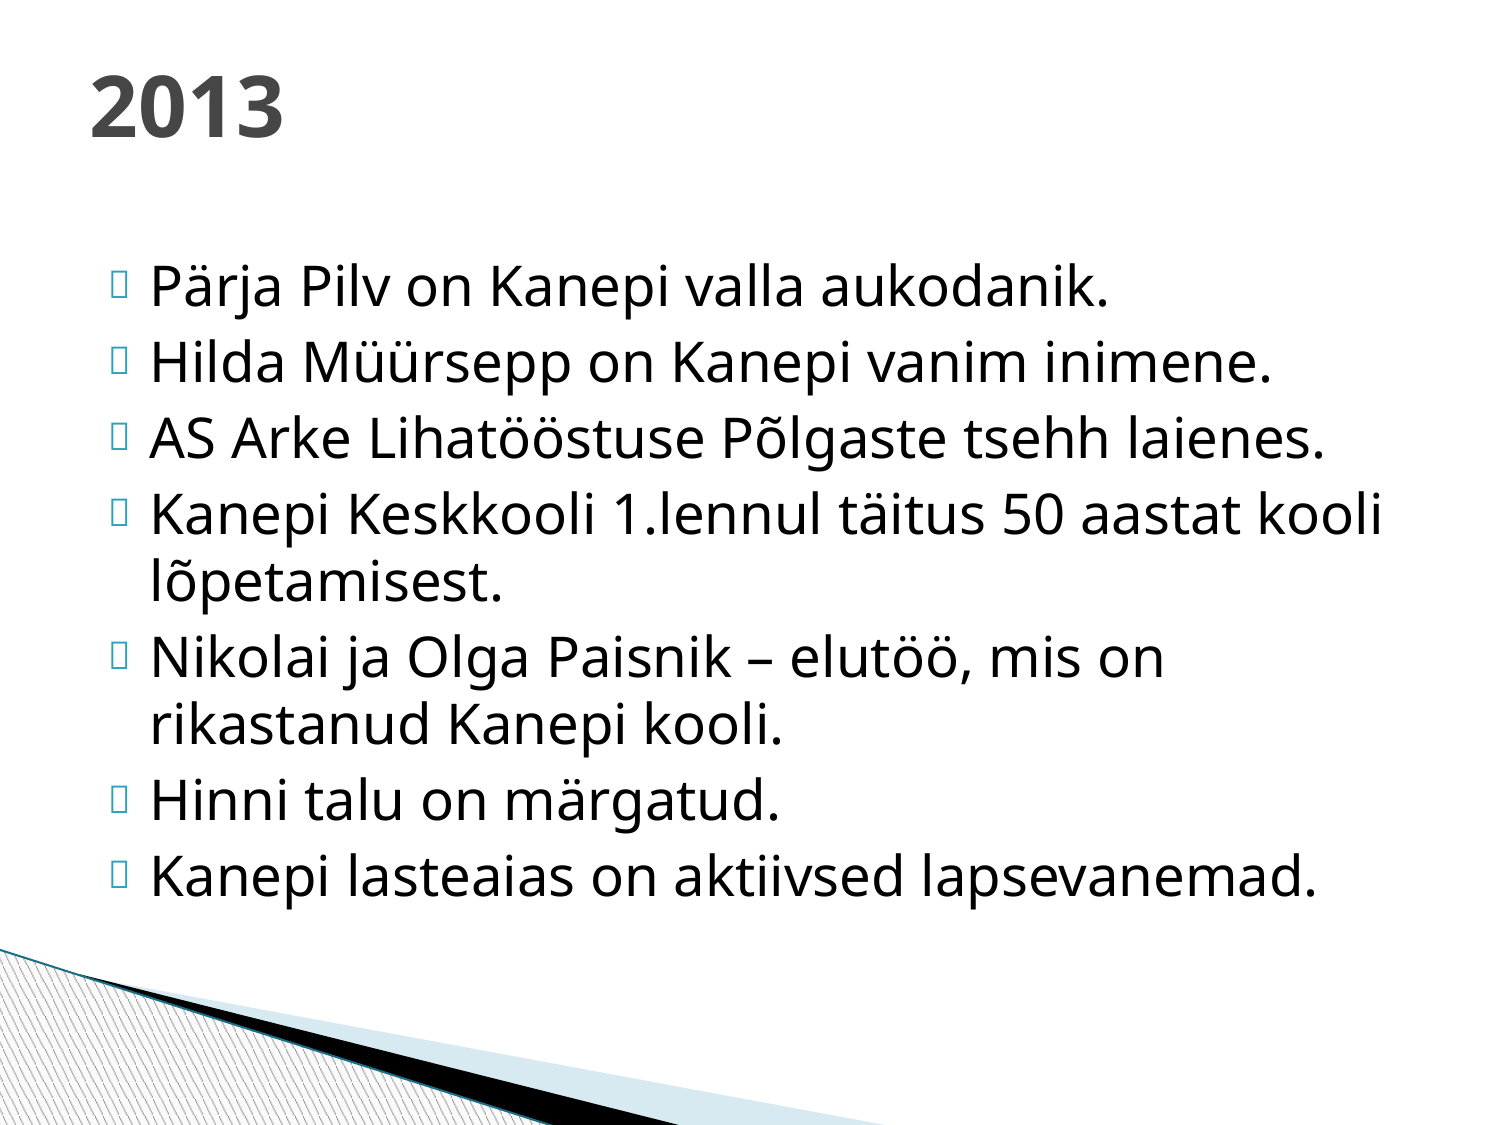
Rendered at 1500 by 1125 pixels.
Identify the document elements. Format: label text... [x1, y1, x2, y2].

list Pärja Pilv on Kanepi valla aukodanik. Hilda Müürsepp on Kanepi vanim inimene. AS Arke Lihatööstuse Põlgaste tsehh laienes. Kanepi Keskkooli 1.lennul täitus 50 aastat kooli lõpetamisest. Nikolai ja Olga Paisnik – elutöö, mis on rikastanud Kanepi kooli. Hinni talu on märgatud. Kanepi lasteaias on aktiivsed lapsevanemad. [75, 243, 1425, 986]
picture [0, 952, 543, 1125]
title 2013 [75, 45, 1425, 233]
